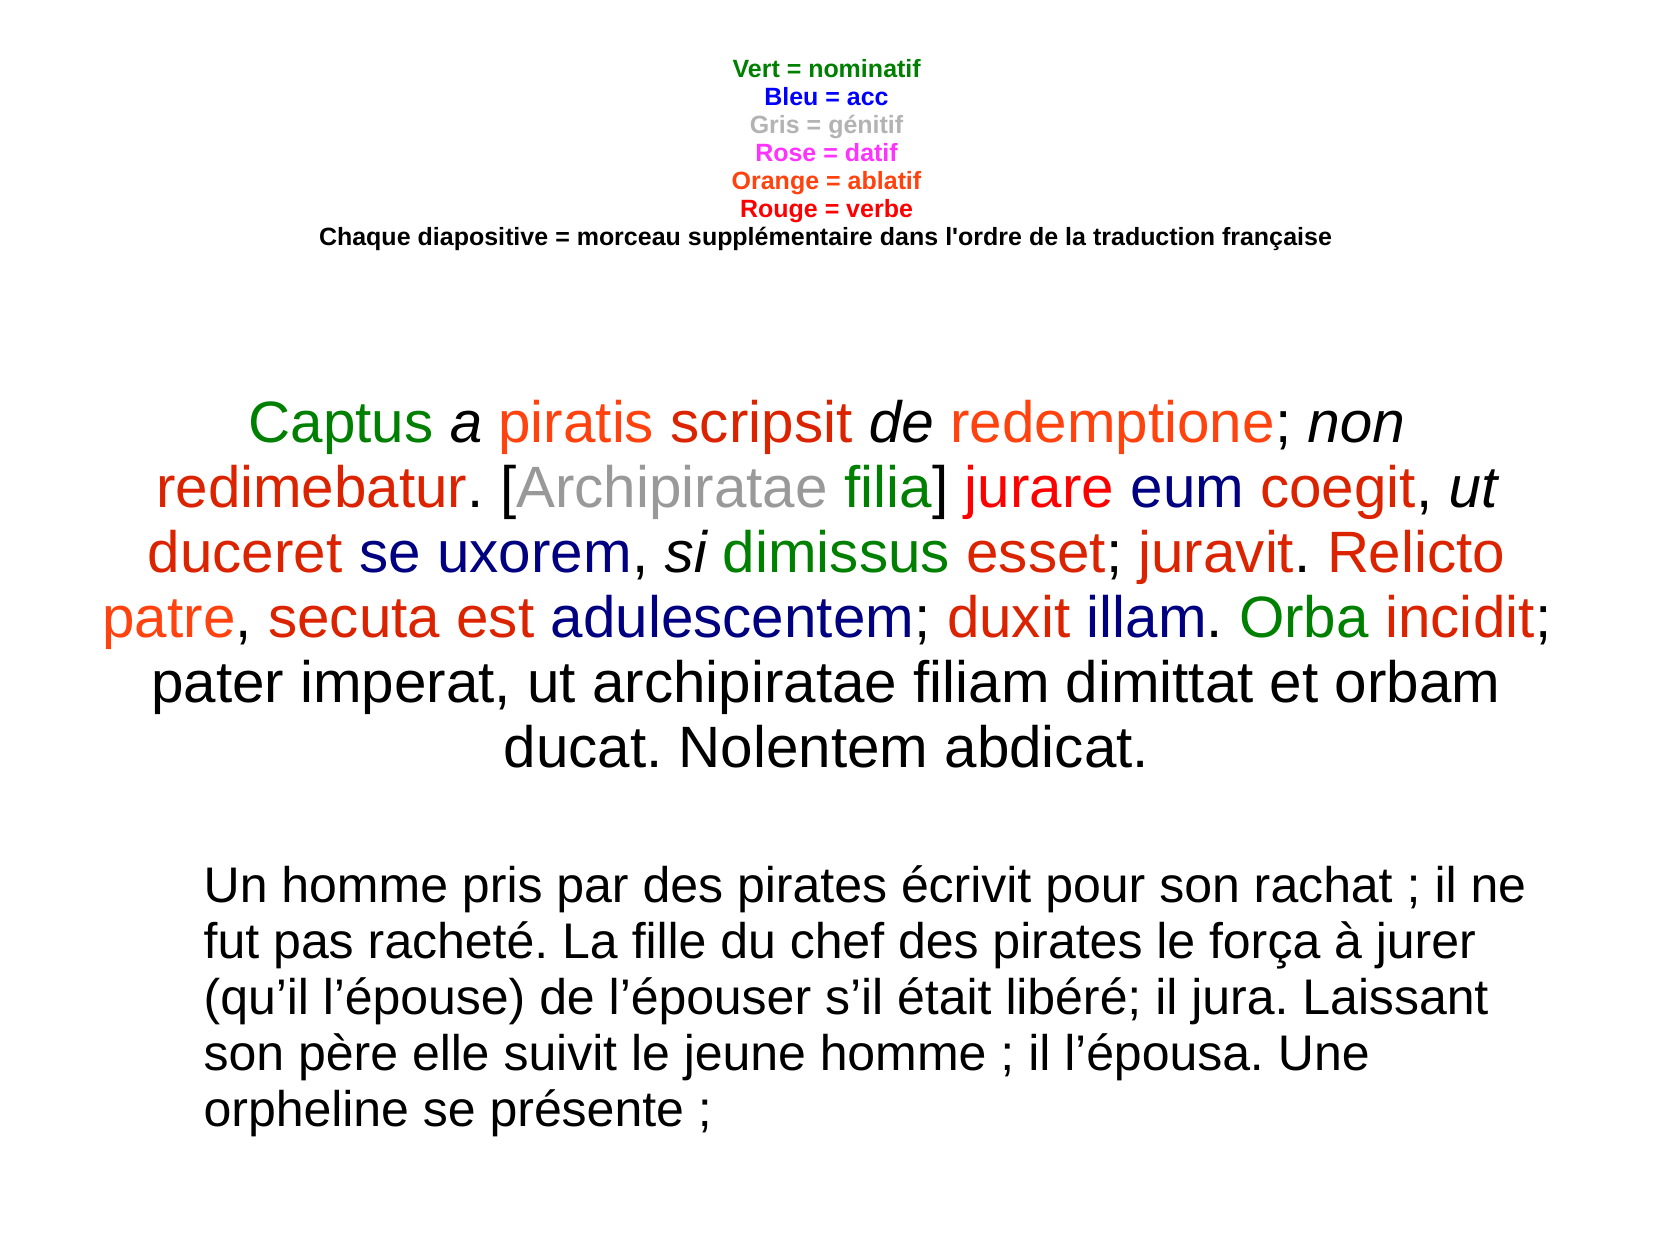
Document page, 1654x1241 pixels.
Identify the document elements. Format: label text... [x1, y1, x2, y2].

title Vert = nominatif Bleu = acc Gris = génitif Rose = datif Orange = ablatif Rouge = verbe Chaque diapositive = morceau supplémentaire dans l'ordre de la traduction française [82, 49, 1571, 257]
subtitle Captus a piratis scripsit de redemptione; non redimebatur. [Archipiratae filia] jurare eum coegit, ut duceret se uxorem, si dimissus esset; juravit. Relicto patre, secuta est adulescentem; duxit illam. Orba incidit; pater imperat, ut archipiratae filiam dimittat et orbam ducat. Nolentem abdicat. [82, 318, 1571, 851]
text_box Un homme pris par des pirates écrivit pour son rachat ; il ne fut pas racheté. La fille du chef des pirates le força à jurer (qu’il l’épouse) de l’épouser s’il était libéré; il jura. Laissant son père elle suivit le jeune homme ; il l’épousa. Une orpheline se présente ; [188, 850, 1571, 1144]
